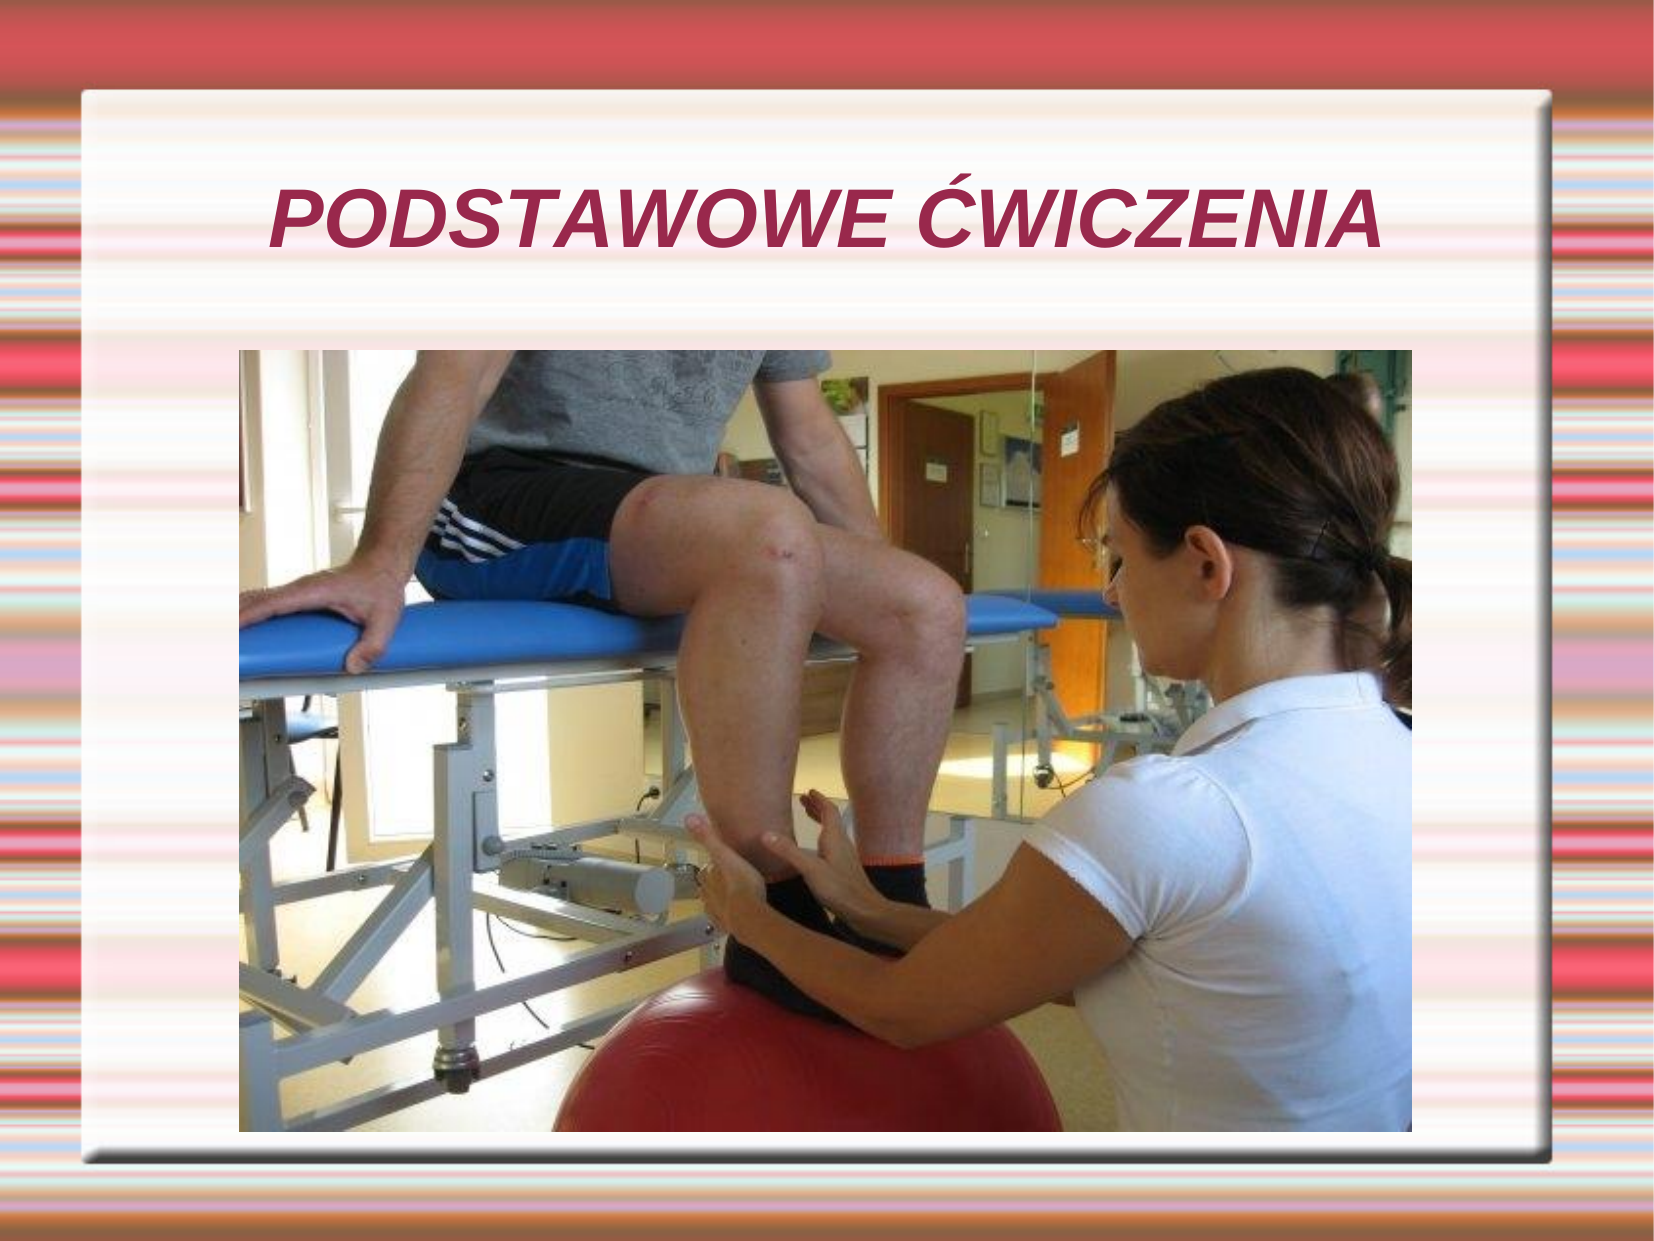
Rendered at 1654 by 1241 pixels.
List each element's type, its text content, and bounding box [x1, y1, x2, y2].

picture [0, 0, 1654, 1241]
title PODSTAWOWE ĆWICZENIA [121, 114, 1534, 322]
